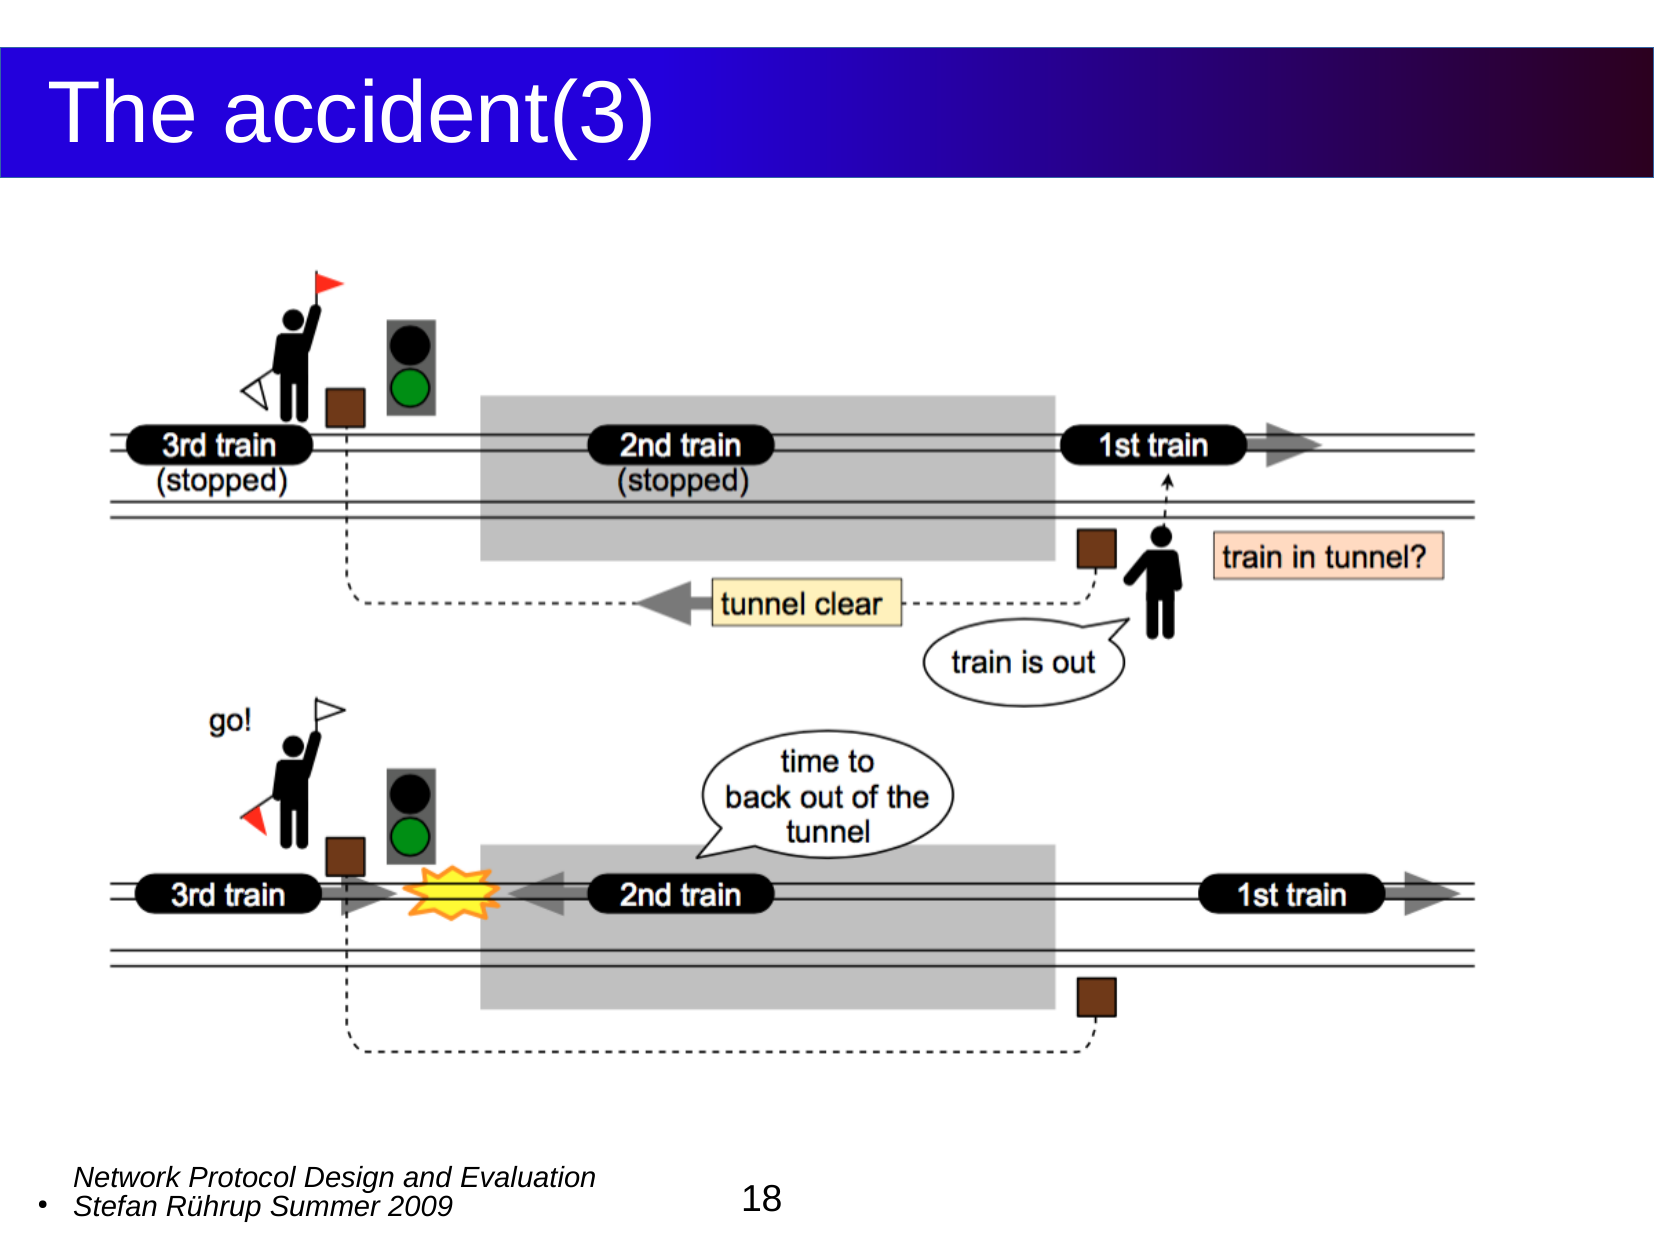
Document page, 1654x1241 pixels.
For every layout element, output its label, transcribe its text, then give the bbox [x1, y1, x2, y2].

title The accident(3) [47, 6, 1477, 225]
picture [70, 263, 1518, 1099]
text_box Network Protocol Design and Evaluation Stefan Rührup Summer 2009 [37, 1163, 598, 1223]
